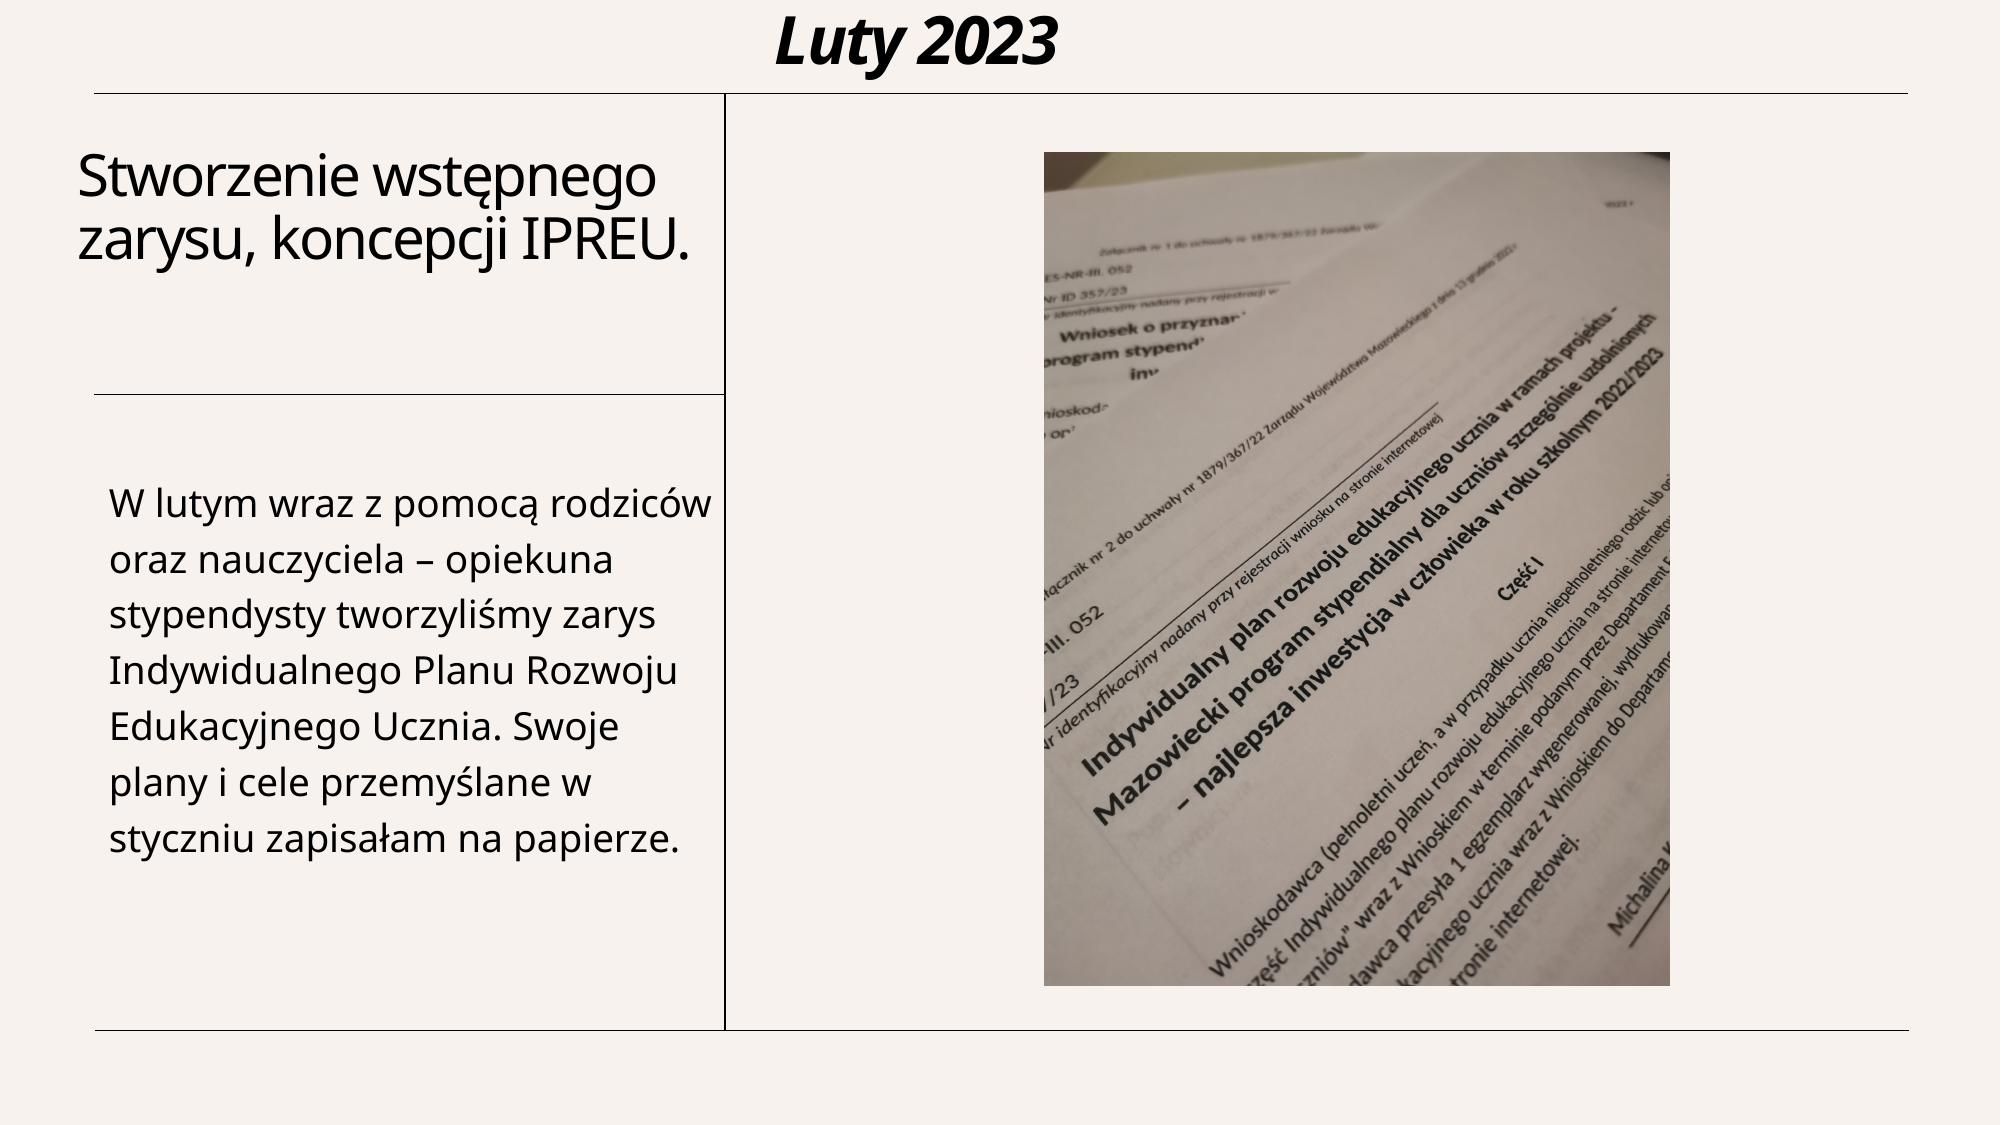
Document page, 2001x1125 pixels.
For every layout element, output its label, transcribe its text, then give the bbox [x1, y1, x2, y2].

picture [1044, 152, 1670, 986]
text_box Stworzenie wstępnego zarysu, koncepcji IPREU. [62, 138, 731, 282]
title Luty 2023 [759, 0, 1331, 157]
list W lutym wraz z pomocą rodziców oraz nauczyciela – opiekuna stypendysty tworzyliśmy zarys Indywidualnego Planu Rozwoju Edukacyjnego Ucznia. Swoje plany i cele przemyślane w styczniu zapisałam na papierze. [93, 461, 734, 878]
